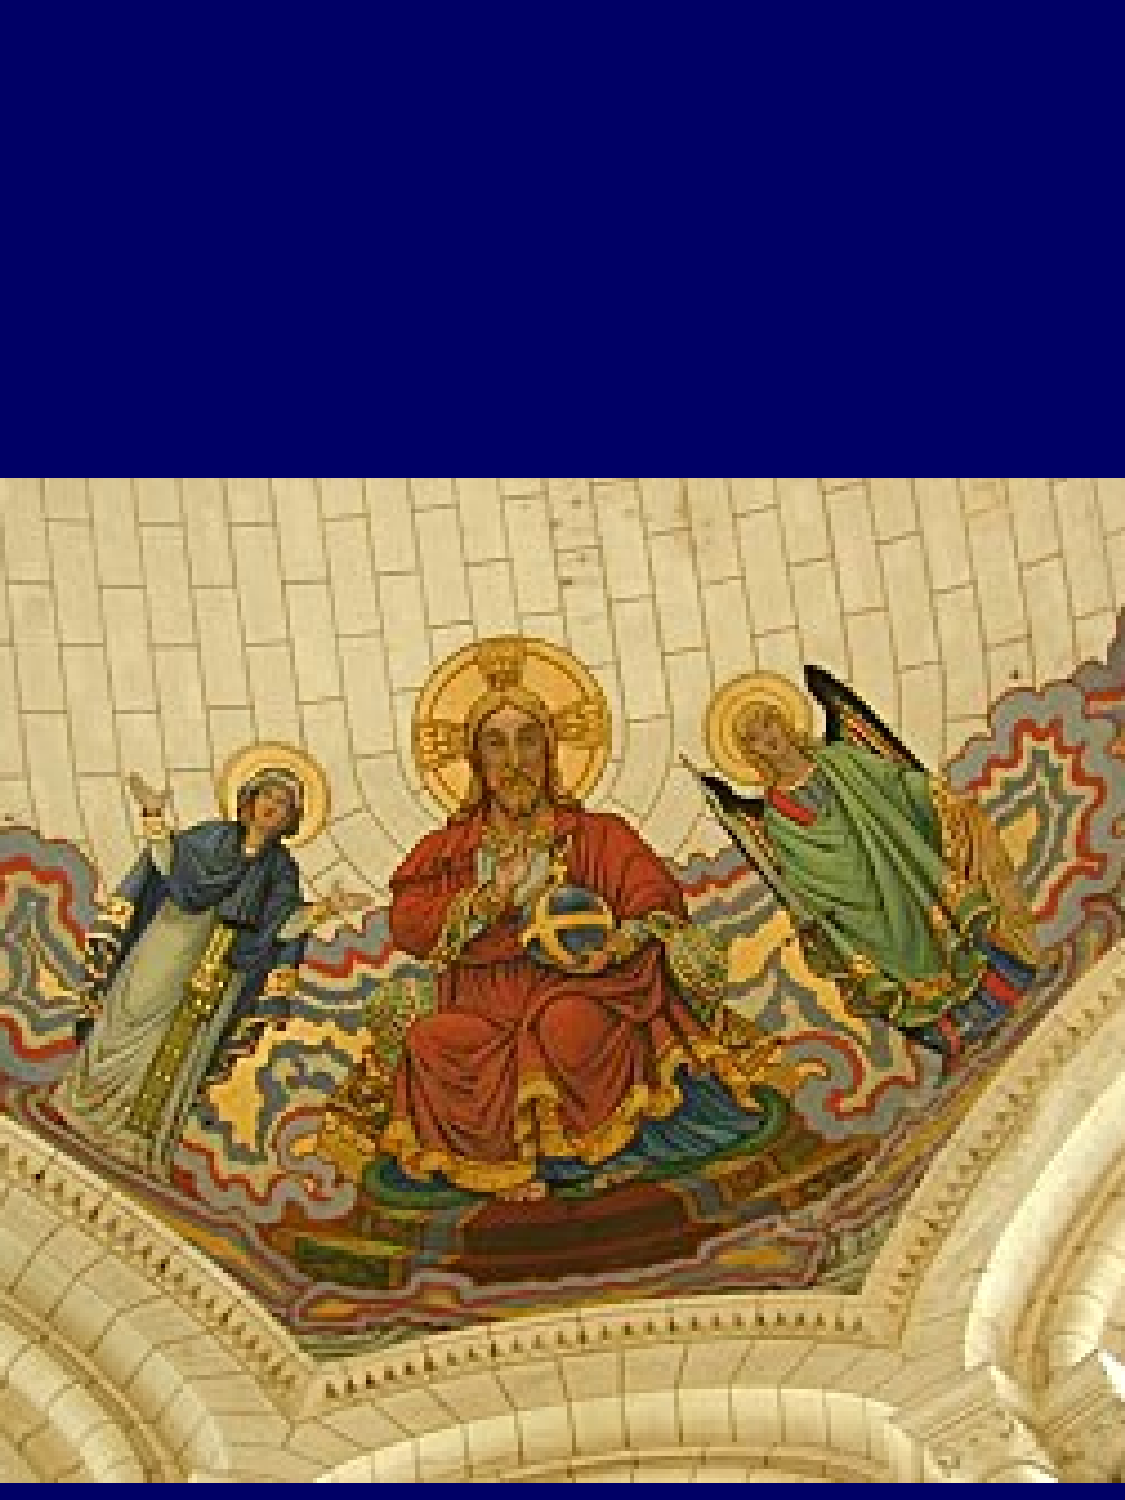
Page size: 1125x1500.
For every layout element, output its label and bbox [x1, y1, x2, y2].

picture [0, 478, 1125, 1483]
